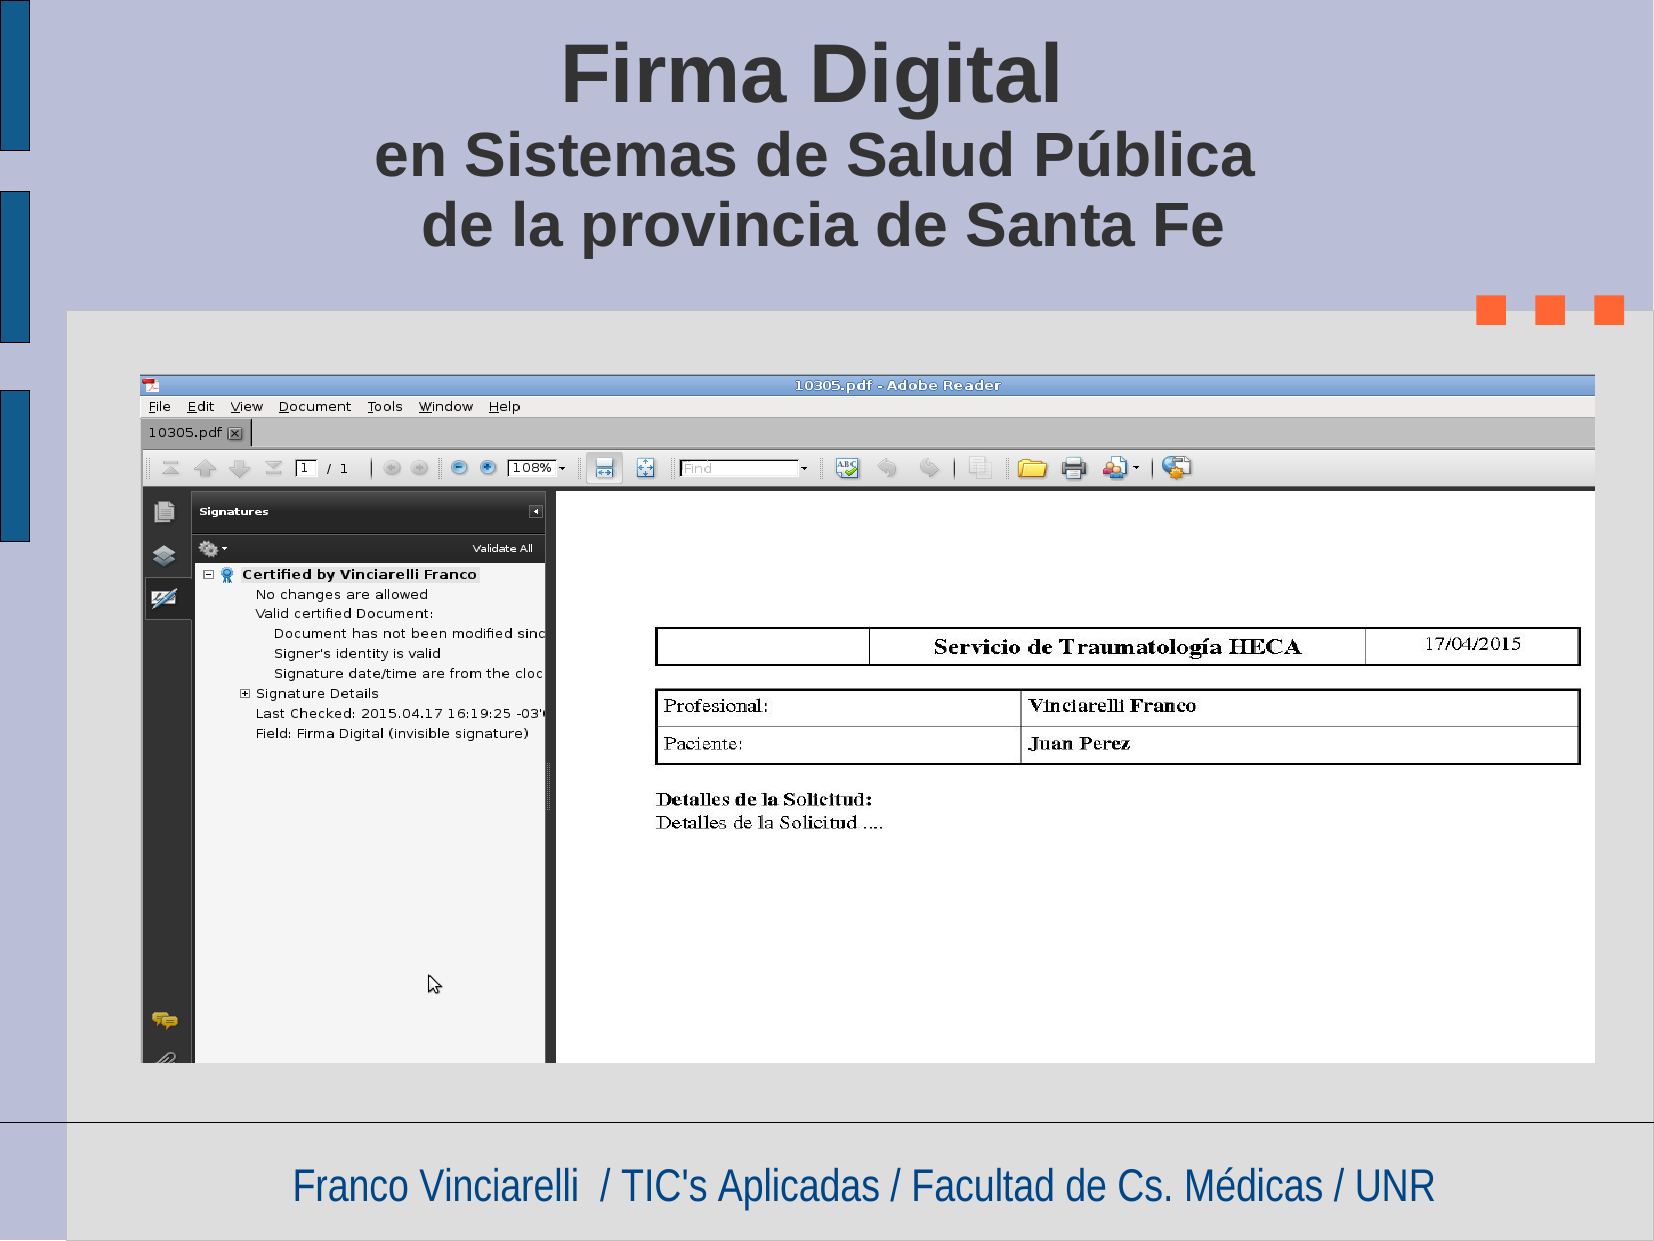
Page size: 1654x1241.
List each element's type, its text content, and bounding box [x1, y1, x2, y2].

text_box [1476, 295, 1506, 325]
text_box [1594, 295, 1625, 325]
text_box Franco Vinciarelli / TIC's Aplicadas / Facultad de Cs. Médicas / UNR [292, 1158, 1447, 1211]
list [121, 344, 1534, 1122]
text_box [1535, 295, 1565, 325]
title Firma Digital en Sistemas de Salud Pública de la provincia de Santa Fe [118, 26, 1531, 260]
picture [140, 374, 1595, 1063]
list [121, 1123, 1534, 1127]
